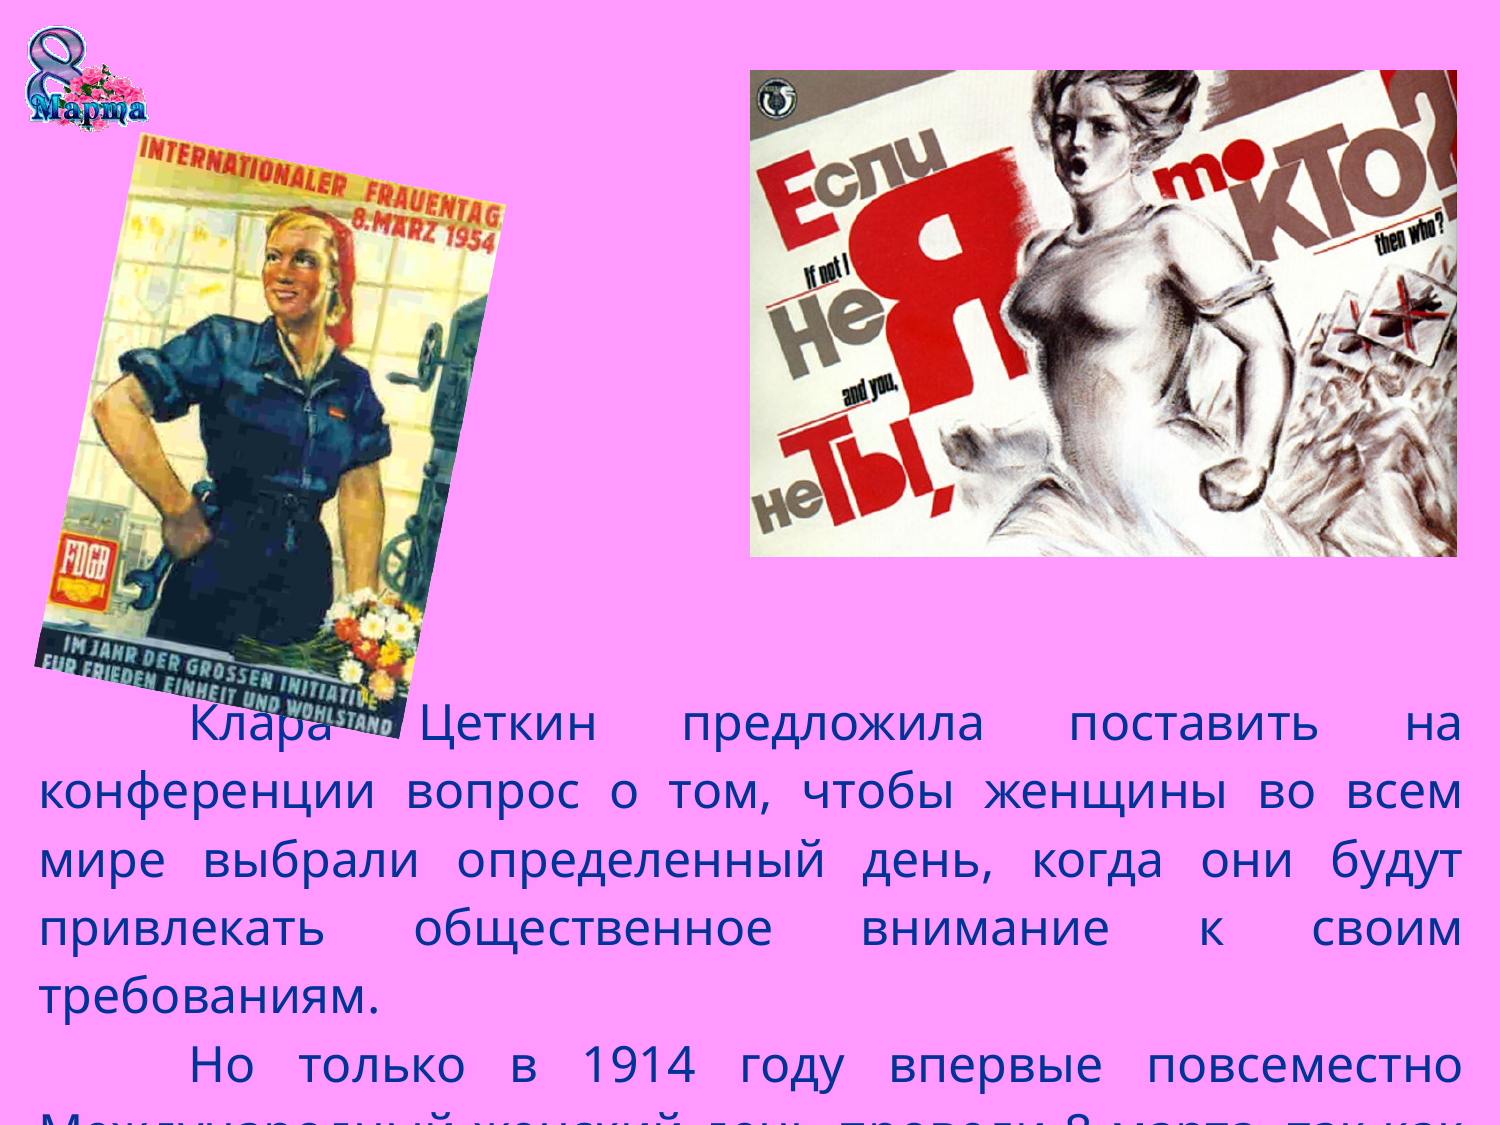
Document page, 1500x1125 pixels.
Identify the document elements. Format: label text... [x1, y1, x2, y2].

picture [750, 70, 1457, 558]
picture [33, 131, 506, 739]
text_box Клара Цеткин предложила поставить на конференции вопрос о том, чтобы женщины во всем мире выбрали определенный день, когда они будут привлекать общественное внимание к своим требованиям. Но только в 1914 году впервые повсеместно Международный женский день провели 8 марта, так как он совпал с воскресеньем, то есть, с нерабочим днем. Да так и закрепился он на этой дате [23, 679, 1500, 1125]
